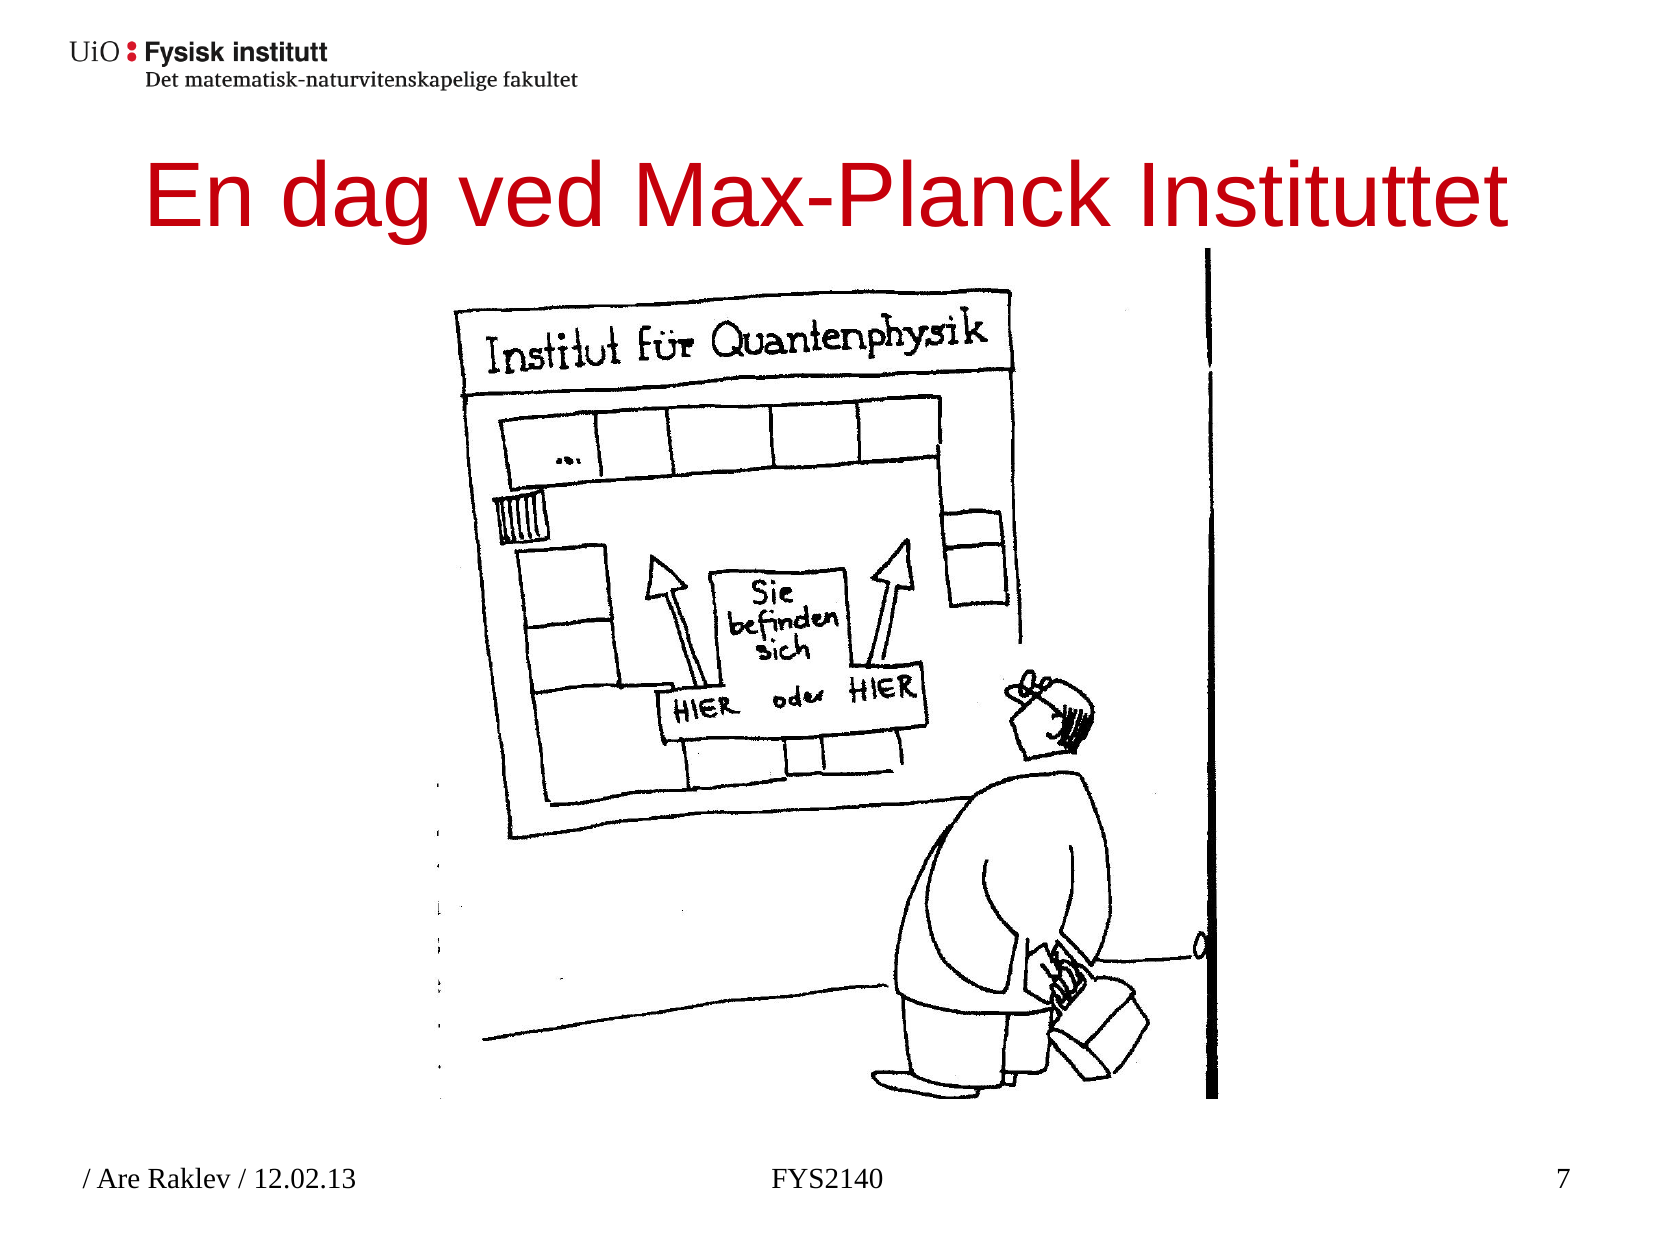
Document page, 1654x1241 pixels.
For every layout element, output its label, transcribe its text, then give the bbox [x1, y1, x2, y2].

picture [434, 241, 1219, 1099]
title En dag ved Max-Planck Instituttet [82, 90, 1571, 298]
picture [68, 37, 581, 93]
